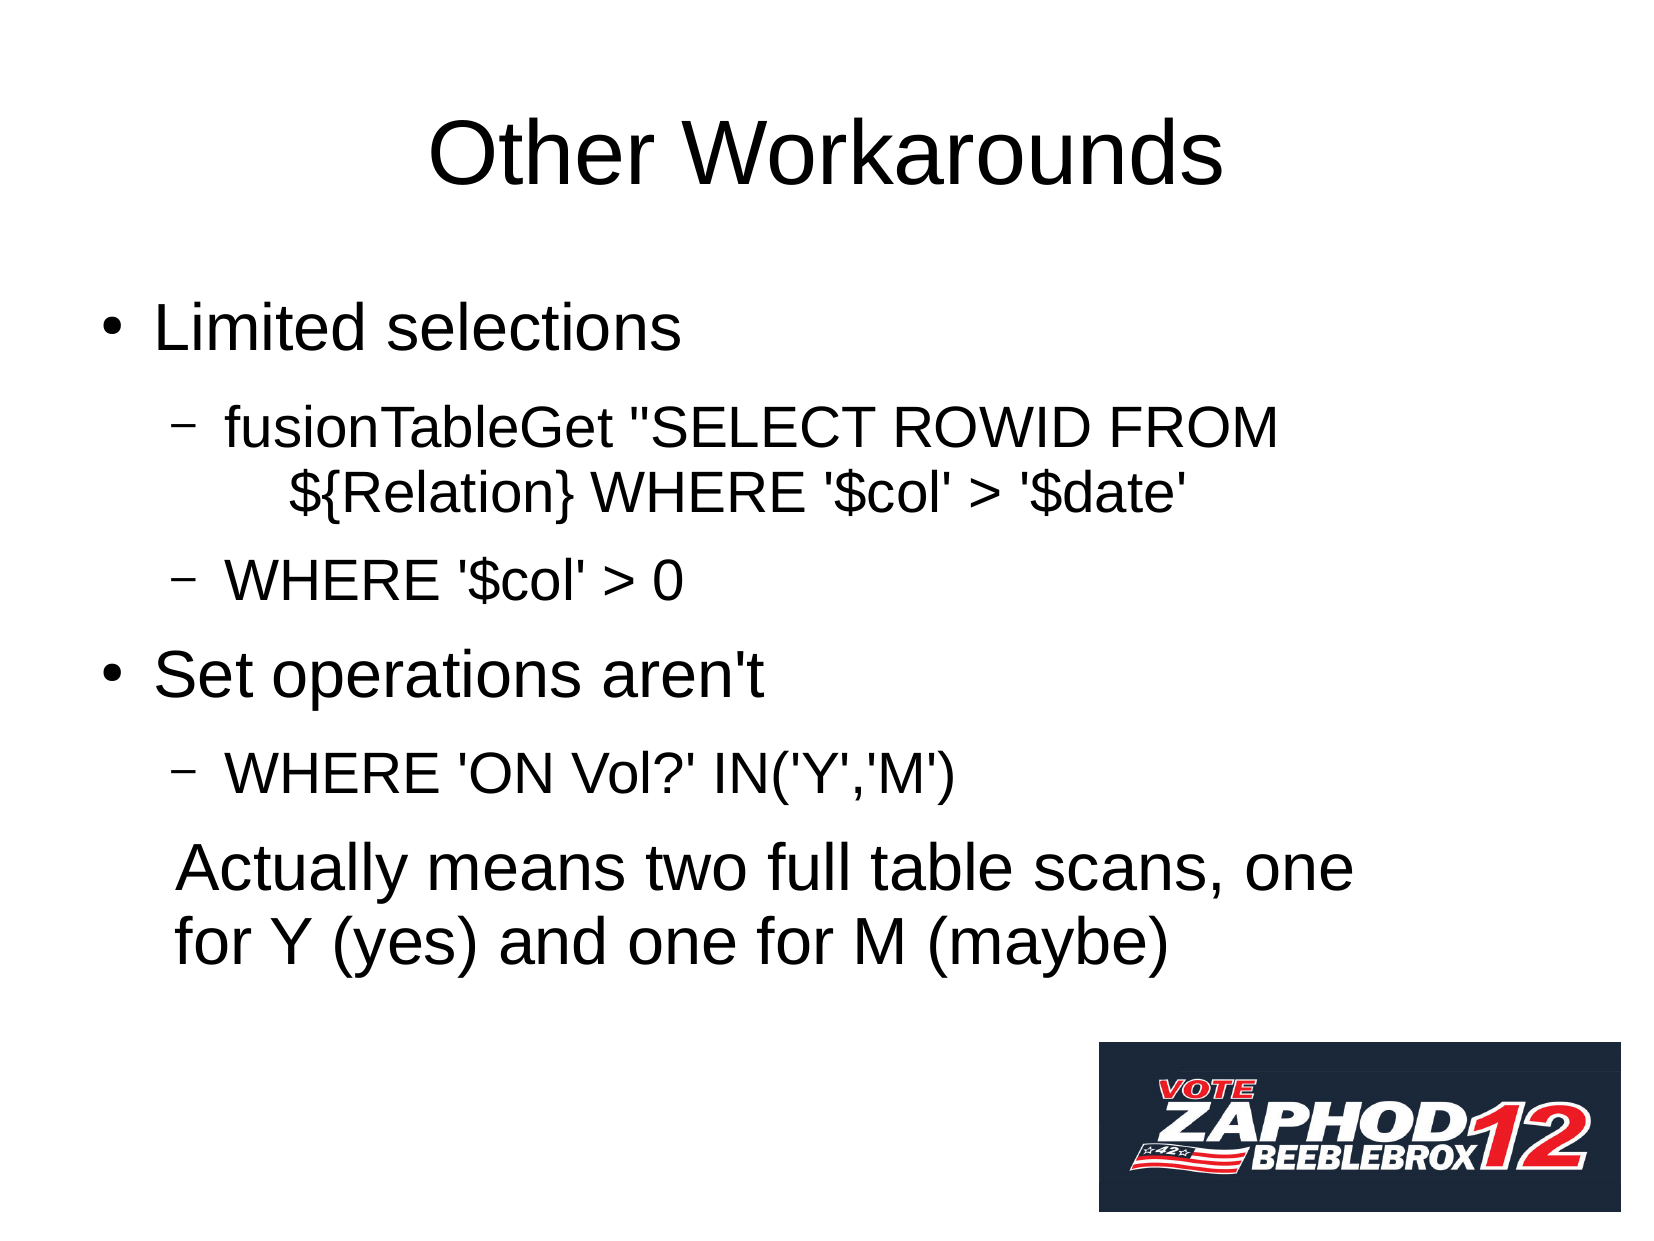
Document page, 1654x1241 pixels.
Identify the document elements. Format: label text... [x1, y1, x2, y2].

picture [1099, 1042, 1621, 1212]
title Other Workarounds [82, 49, 1571, 257]
list Limited selections fusionTableGet "SELECT ROWID FROM ${Relation} WHERE '$col' > '$date' WHERE '$col' > 0 Set operations aren't WHERE 'ON Vol?' IN('Y','M') Actually means two full table scans, one for Y (yes) and one for M (maybe) [82, 290, 1571, 1010]
